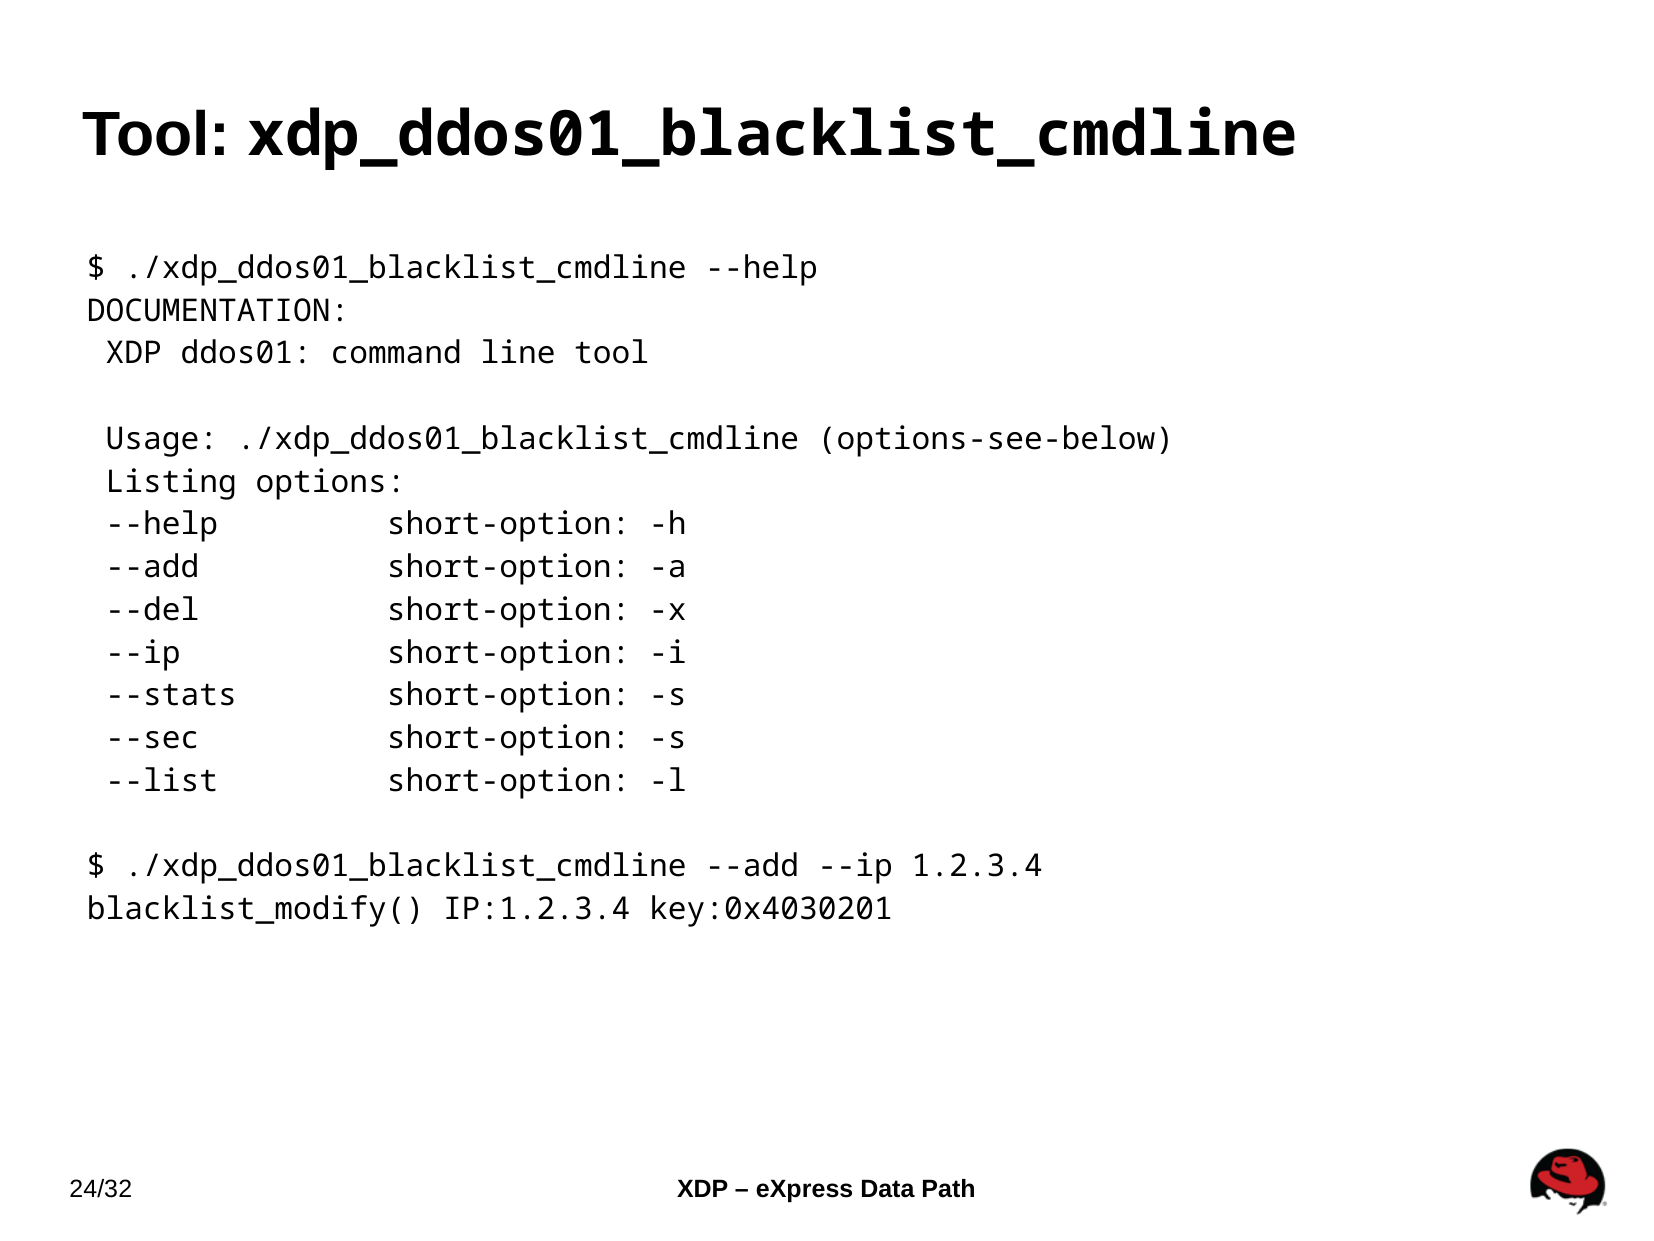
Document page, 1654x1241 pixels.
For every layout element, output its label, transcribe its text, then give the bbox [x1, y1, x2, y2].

list $ ./xdp_ddos01_blacklist_cmdline --help DOCUMENTATION: XDP ddos01: command line tool Usage: ./xdp_ddos01_blacklist_cmdline (options-see-below) Listing options: --help short-option: -h --add short-option: -a --del short-option: -x --ip short-option: -i --stats short-option: -s --sec short-option: -s --list short-option: -l $ ./xdp_ddos01_blacklist_cmdline --add --ip 1.2.3.4 blacklist_modify() IP:1.2.3.4 key:0x4030201 [86, 244, 1576, 1039]
title Tool: xdp_ddos01_blacklist_cmdline [82, 37, 1571, 226]
picture [1529, 1146, 1613, 1224]
